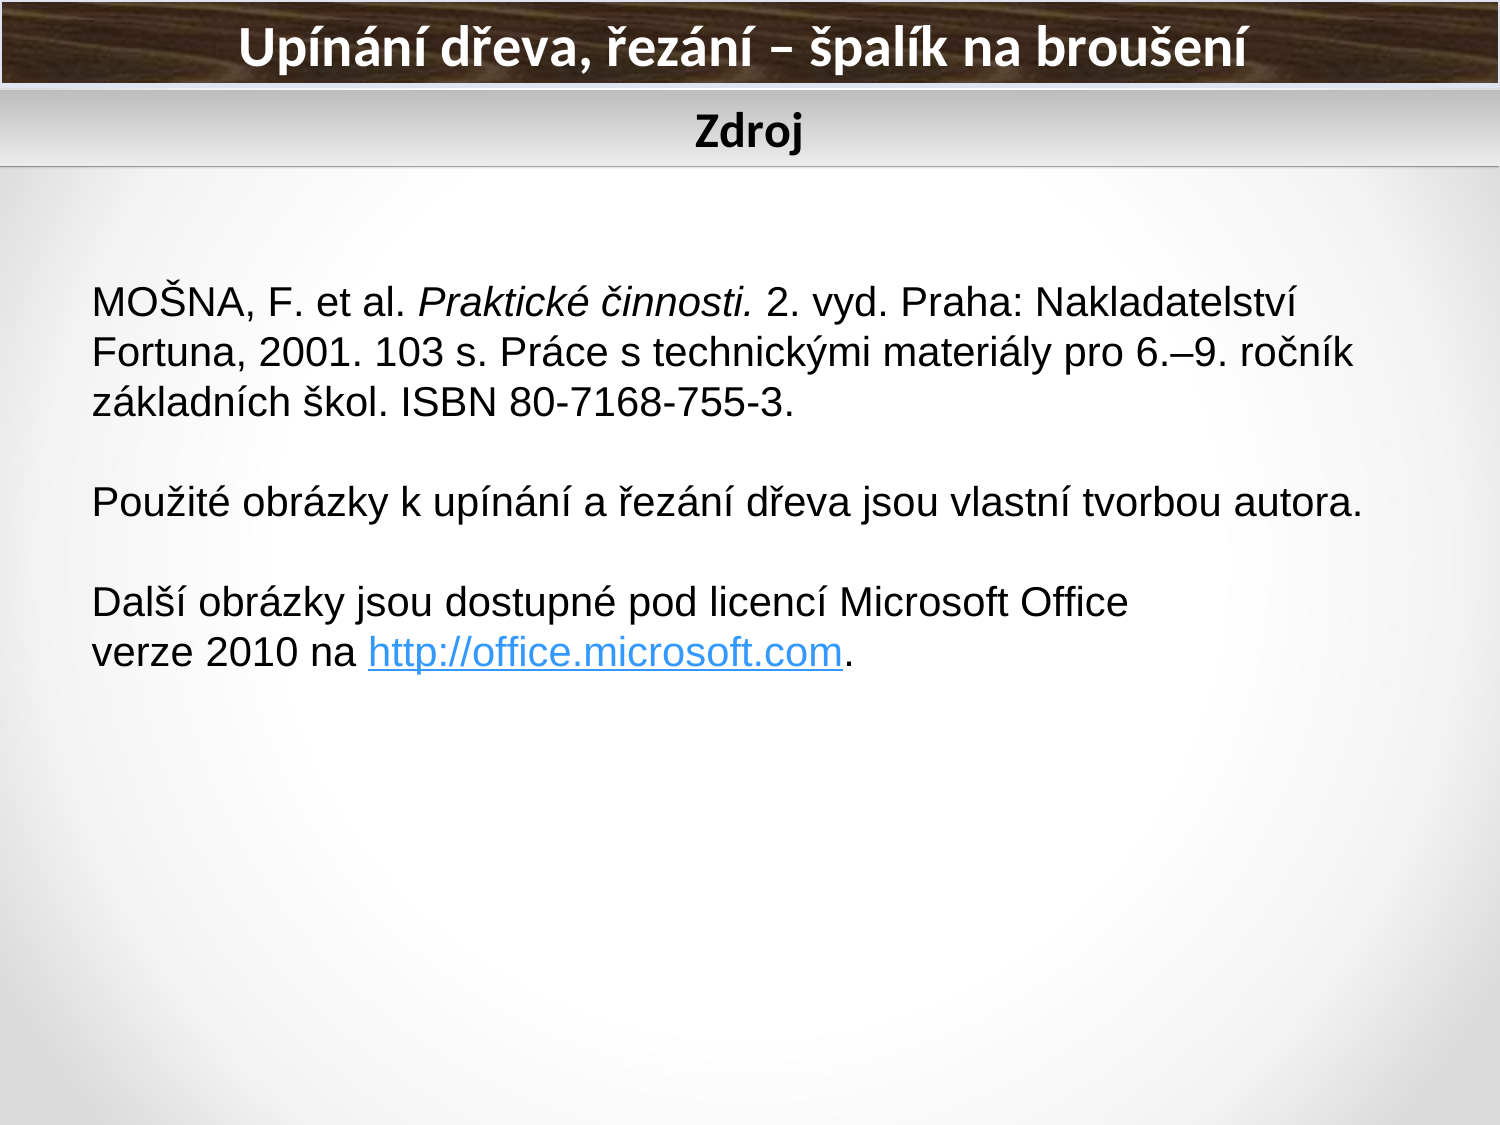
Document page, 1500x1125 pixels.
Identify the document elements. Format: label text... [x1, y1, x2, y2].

text_box MOŠNA, F. et al. Praktické činnosti. 2. vyd. Praha: Nakladatelství Fortuna, 2001. 103 s. Práce s technickými materiály pro 6.–9. ročník základních škol. ISBN 80-7168-755-3. Použité obrázky k upínání a řezání dřeva jsou vlastní tvorbou autora. Další obrázky jsou dostupné pod licencí Microsoft Office verze 2010 na http://office.microsoft.com. [76, 267, 1459, 683]
text_box Upínání dřeva, řezání – špalík na broušení [0, 0, 1500, 86]
text_box Zdroj [0, 90, 1500, 166]
picture [0, 166, 1500, 1125]
picture [0, 86, 1500, 90]
